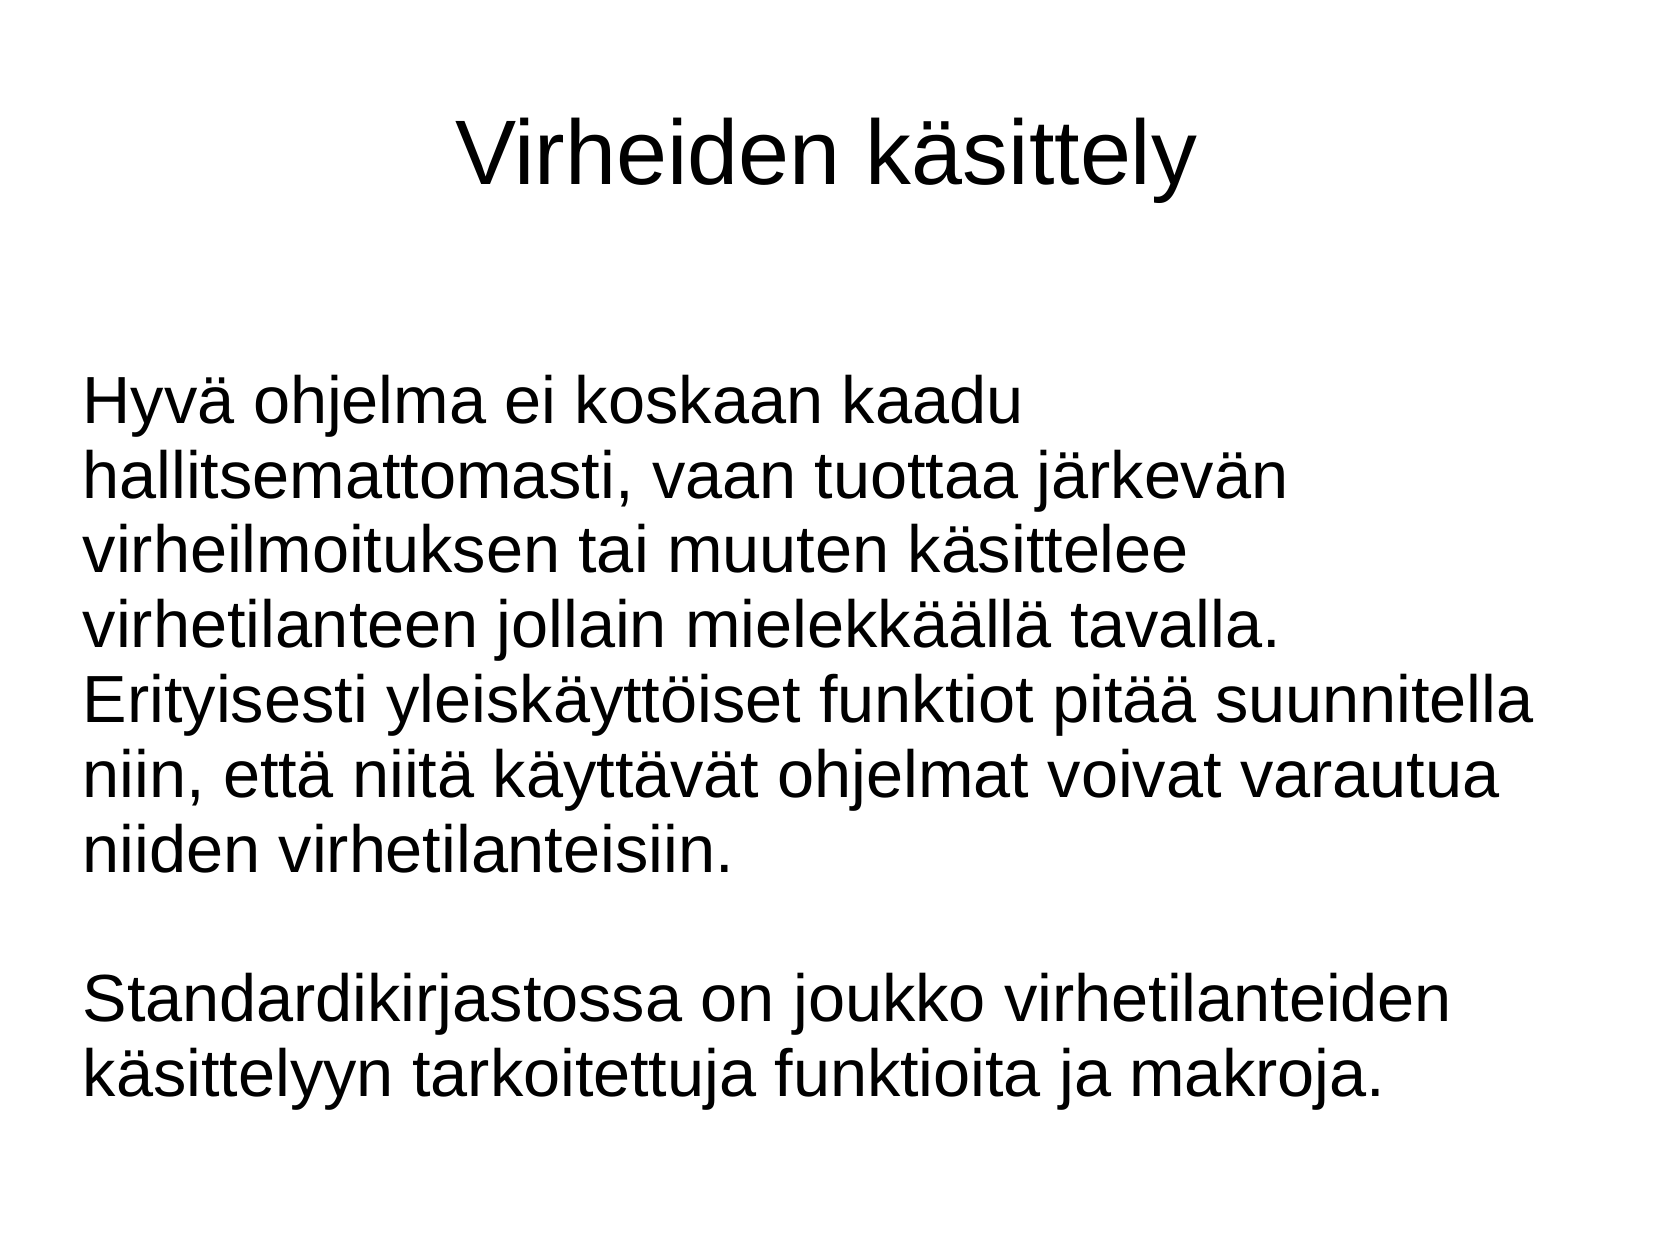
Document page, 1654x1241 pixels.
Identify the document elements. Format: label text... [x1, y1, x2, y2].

title Virheiden käsittely [82, 56, 1571, 250]
subtitle Hyvä ohjelma ei koskaan kaadu hallitsemattomasti, vaan tuottaa järkevän virheilmoituksen tai muuten käsittelee virhetilanteen jollain mielekkäällä tavalla. Erityisesti yleiskäyttöiset funktiot pitää suunnitella niin, että niitä käyttävät ohjelmat voivat varautua niiden virhetilanteisiin. Standardikirjastossa on joukko virhetilanteiden käsittelyyn tarkoitettuja funktioita ja makroja. [82, 288, 1571, 1111]
